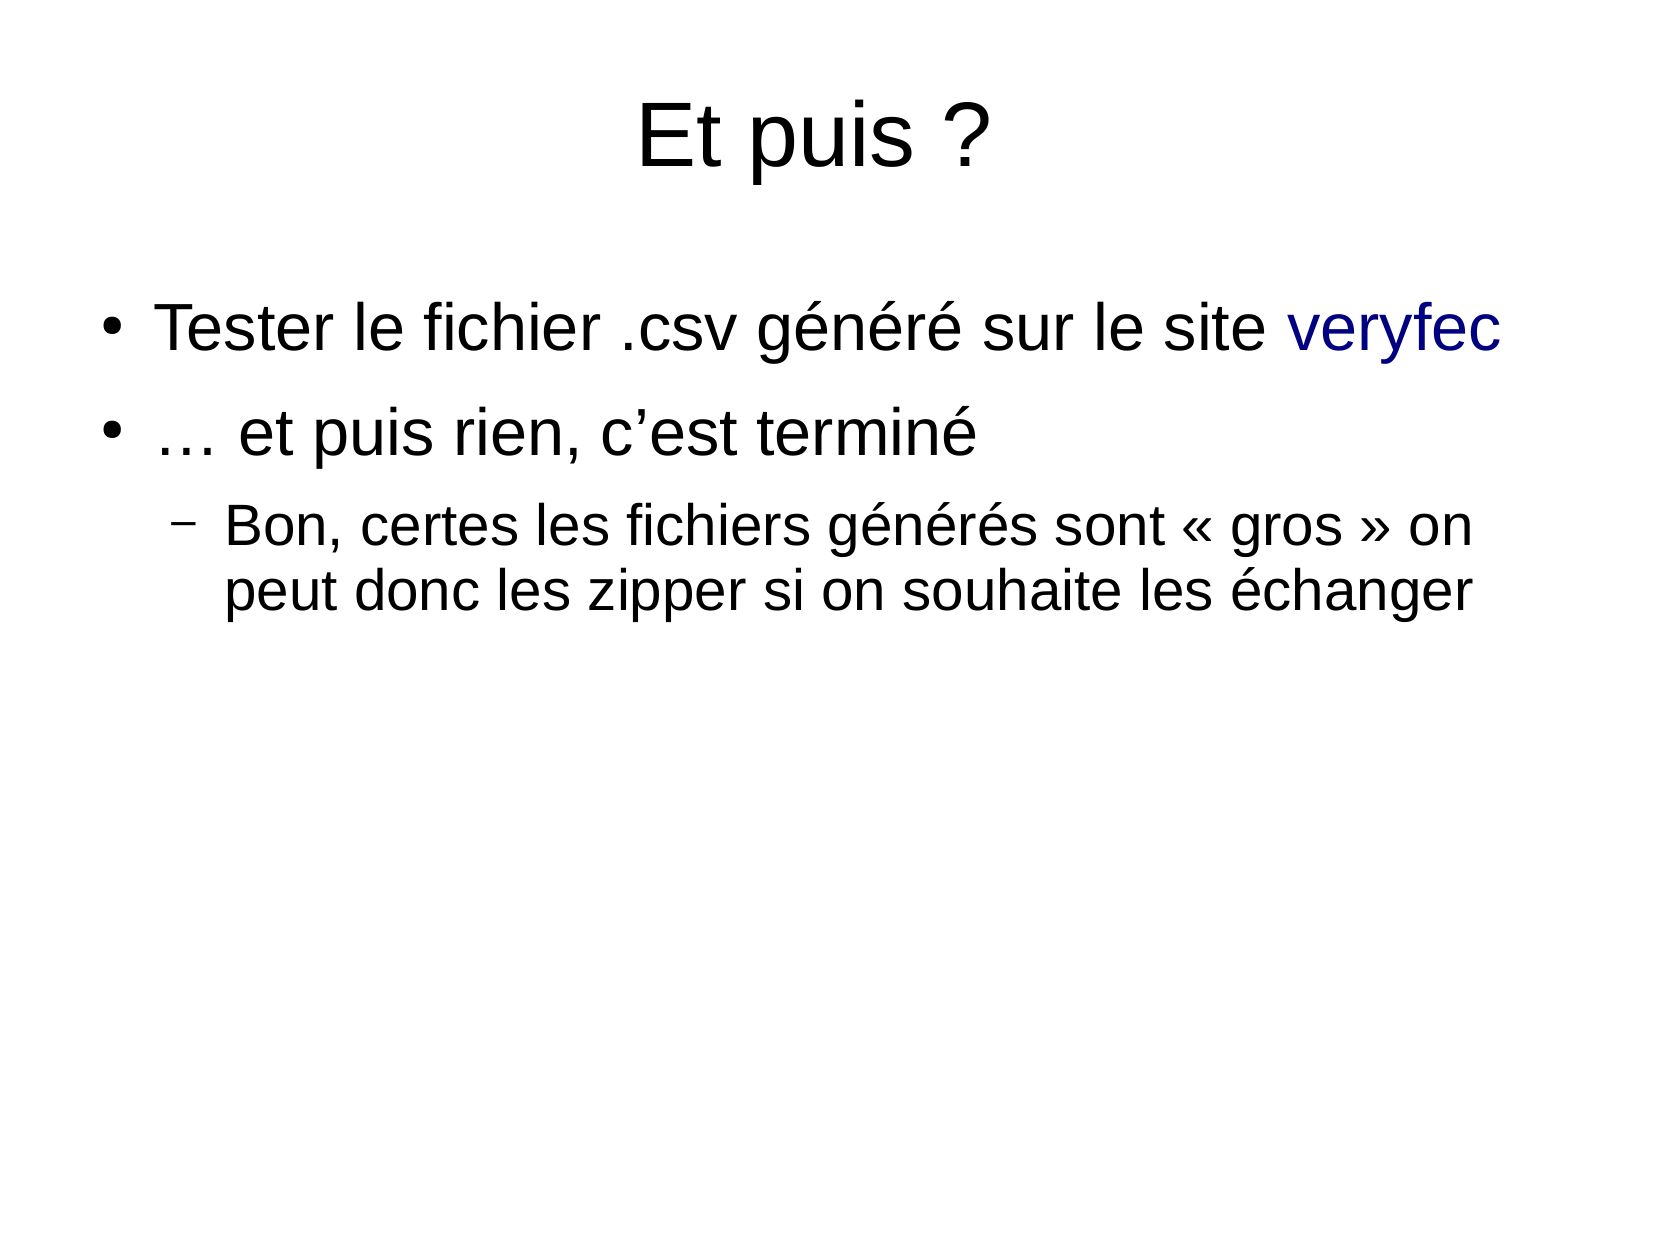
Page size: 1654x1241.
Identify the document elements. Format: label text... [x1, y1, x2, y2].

list Tester le fichier .csv généré sur le site veryfec … et puis rien, c’est terminé Bon, certes les fichiers générés sont « gros » on peut donc les zipper si on souhaite les échanger [82, 290, 1571, 1205]
title Et puis ? [82, 31, 1571, 239]
